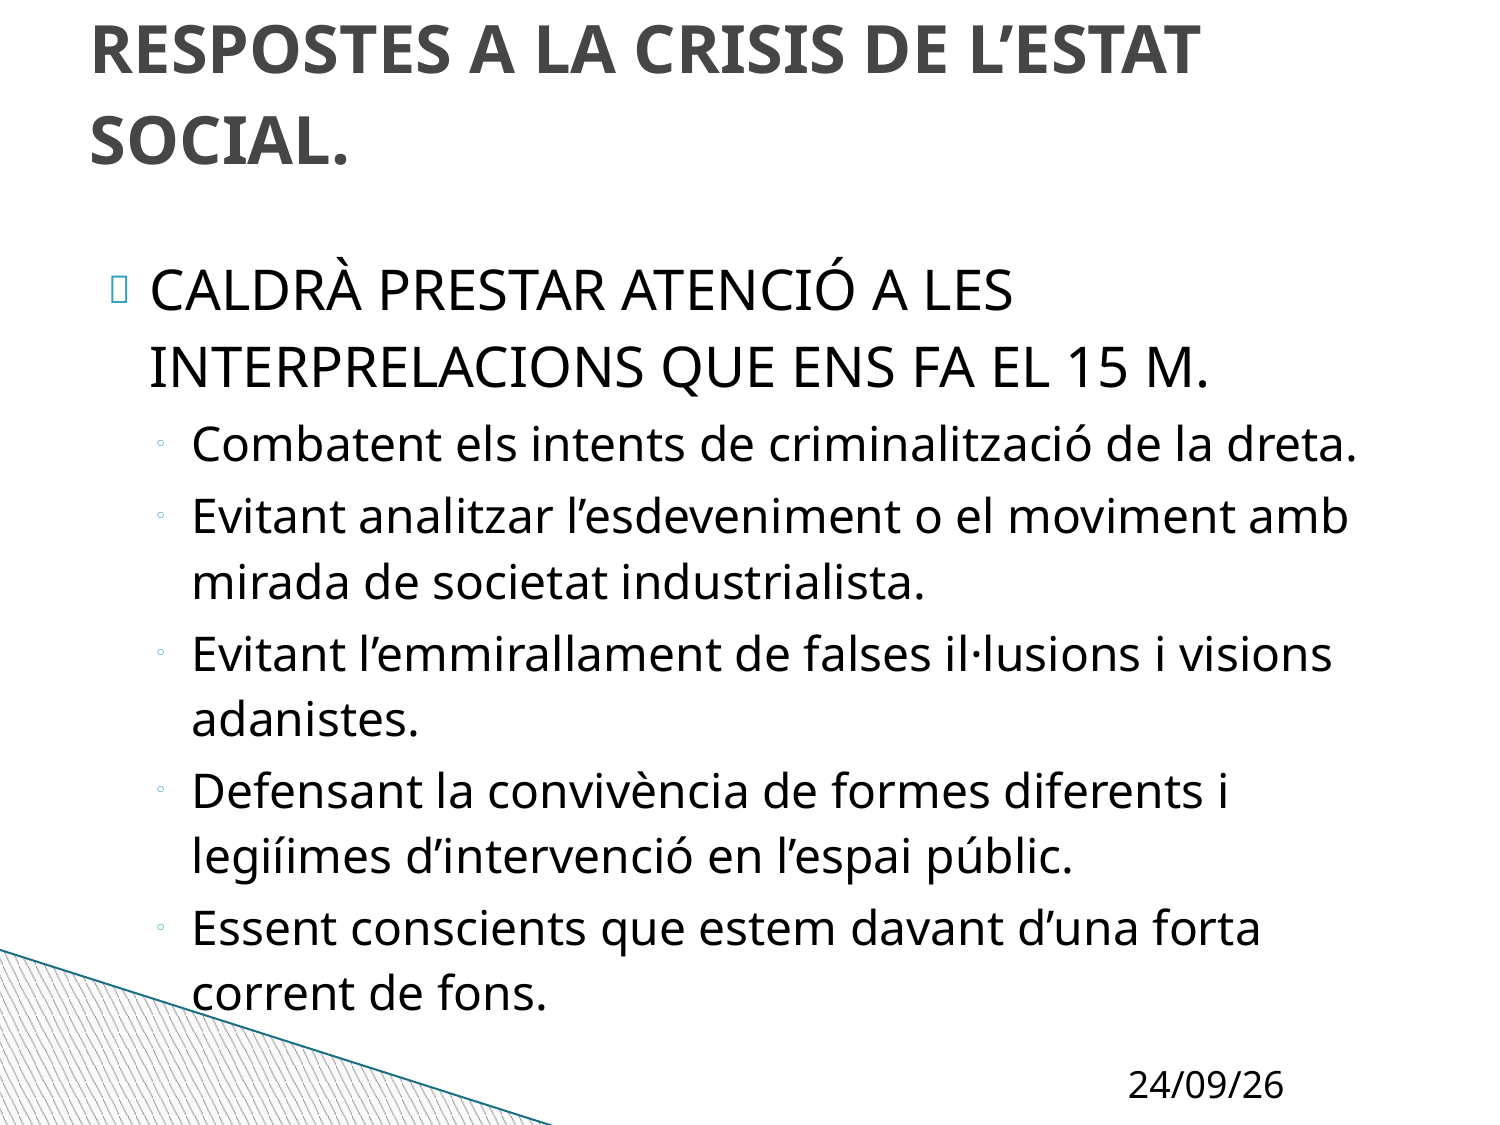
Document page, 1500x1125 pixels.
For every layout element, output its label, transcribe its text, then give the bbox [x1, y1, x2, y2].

title RESPOSTES A LA CRISIS DE L’ESTAT SOCIAL. [75, 45, 1425, 233]
list CALDRÀ PRESTAR ATENCIÓ A LES INTERPRELACIONS QUE ENS FA EL 15 M. Combatent els intents de criminalització de la dreta. Evitant analitzar l’esdeveniment o el moviment amb mirada de societat industrialista. Evitant l’emmirallament de falses il·lusions i visions adanistes. Defensant la convivència de formes diferents i legiíimes d’intervenció en l’espai públic. Essent conscients que estem davant d’una forta corrent de fons. [75, 243, 1425, 986]
picture [0, 952, 543, 1125]
